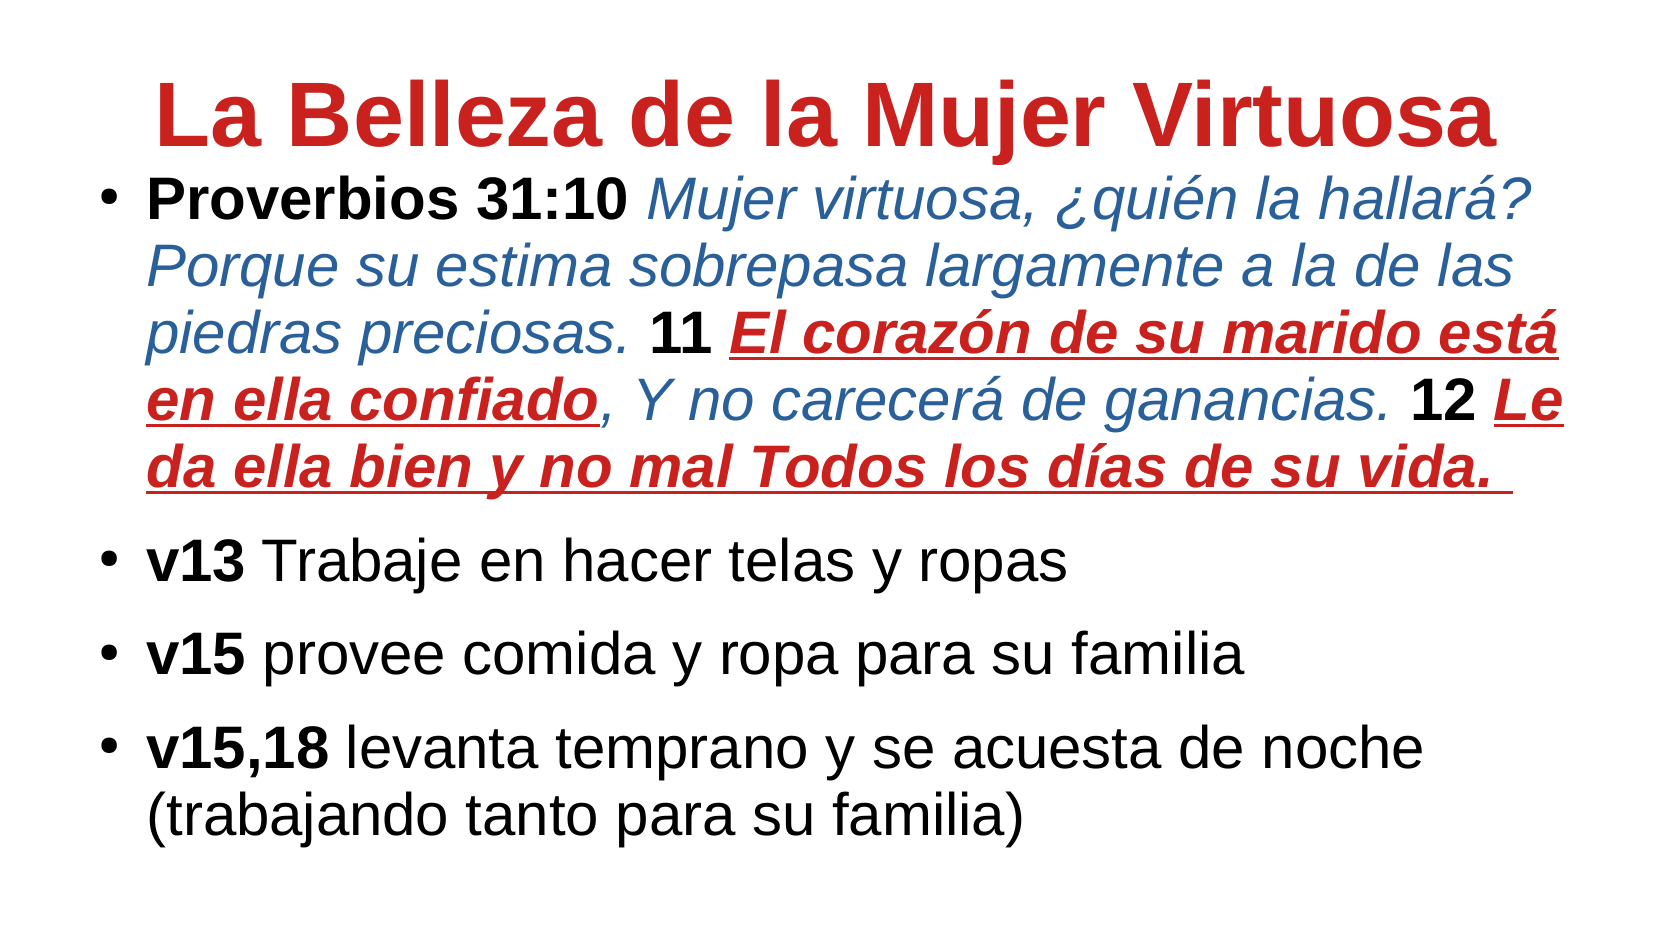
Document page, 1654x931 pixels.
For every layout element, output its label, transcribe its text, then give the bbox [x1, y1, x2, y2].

list Proverbios 31:10 Mujer virtuosa, ¿quién la hallará? Porque su estima sobrepasa largamente a la de las piedras preciosas. 11 El corazón de su marido está en ella confiado, Y no carecerá de ganancias. 12 Le da ella bien y no mal Todos los días de su vida. v13 Trabaje en hacer telas y ropas v15 provee comida y ropa para su familia v15,18 levanta temprano y se acuesta de noche (trabajando tanto para su familia) [82, 165, 1571, 901]
title La Belleza de la Mujer Virtuosa [82, 37, 1571, 165]
